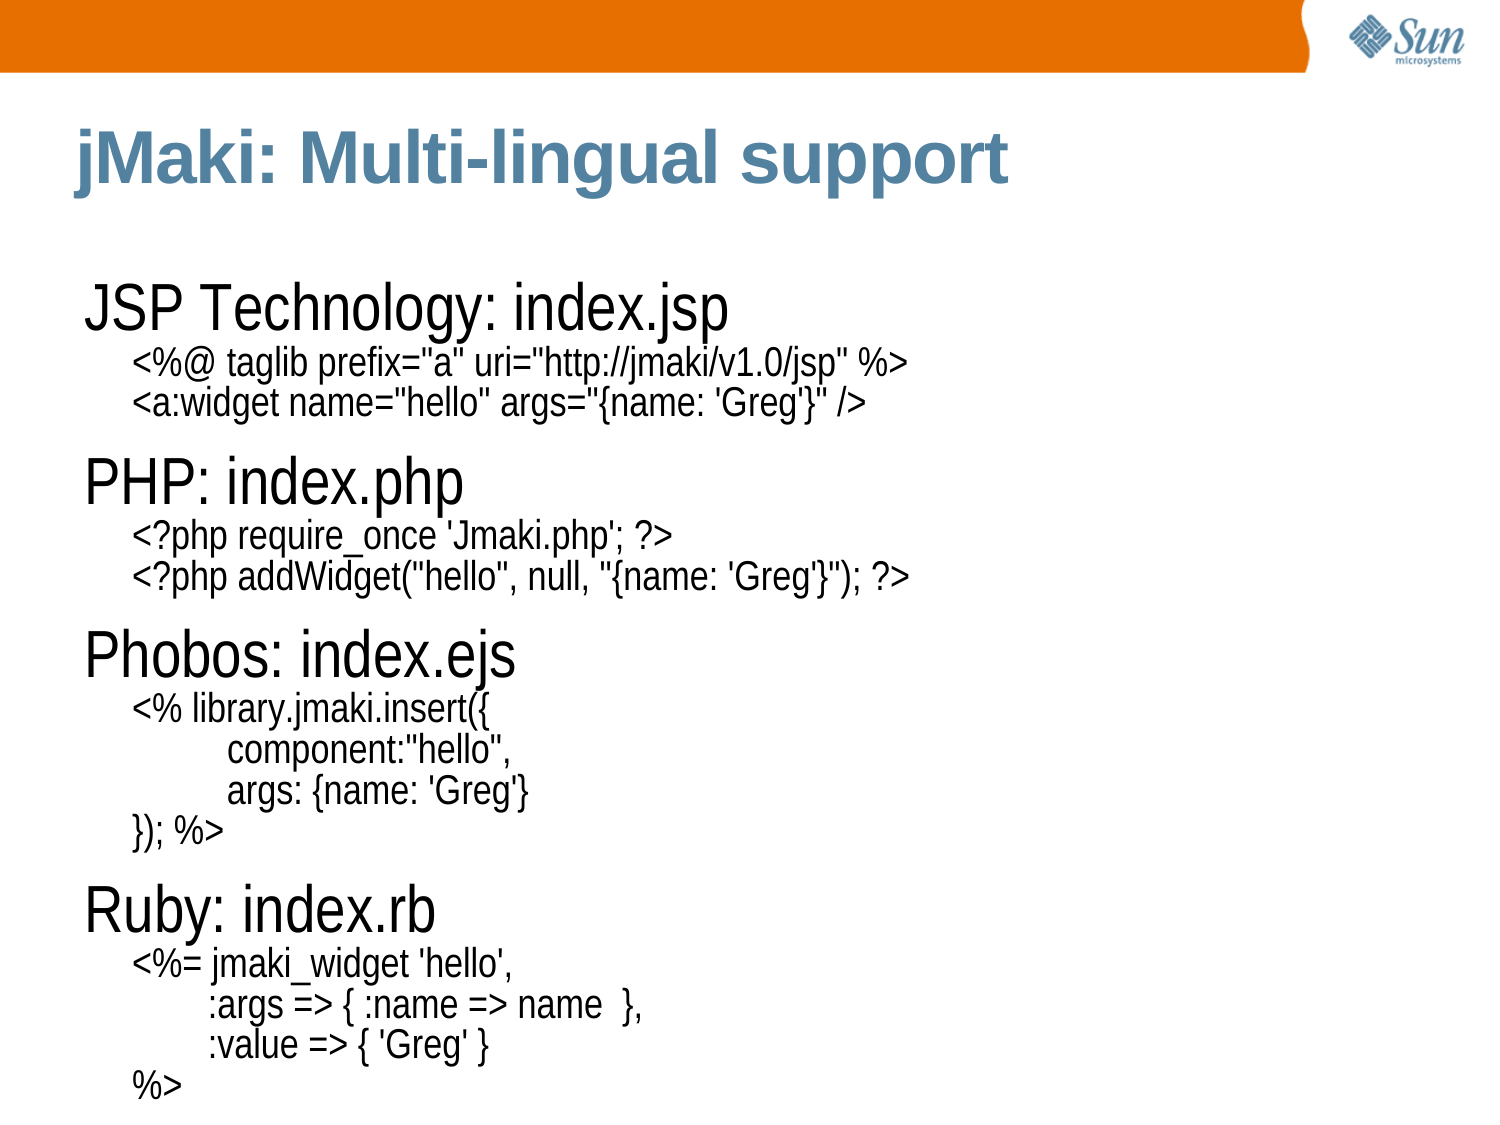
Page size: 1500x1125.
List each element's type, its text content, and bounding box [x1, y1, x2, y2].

picture [0, 0, 1500, 75]
title jMaki: Multi-lingual support [75, 122, 1438, 228]
list JSP Technology: index.jsp <%@ taglib prefix="a" uri="http://jmaki/v1.0/jsp" %> <a:widget name="hello" args="{name: 'Greg'}" /> PHP: index.php <?php require_once 'Jmaki.php'; ?> <?php addWidget("hello", null, "{name: 'Greg'}"); ?> Phobos: index.ejs <% library.jmaki.insert({ component:"hello", args: {name: 'Greg'} }); %> Ruby: index.rb <%= jmaki_widget 'hello', :args => { :name => name }, :value => { 'Greg' } %> [64, 278, 1402, 1125]
